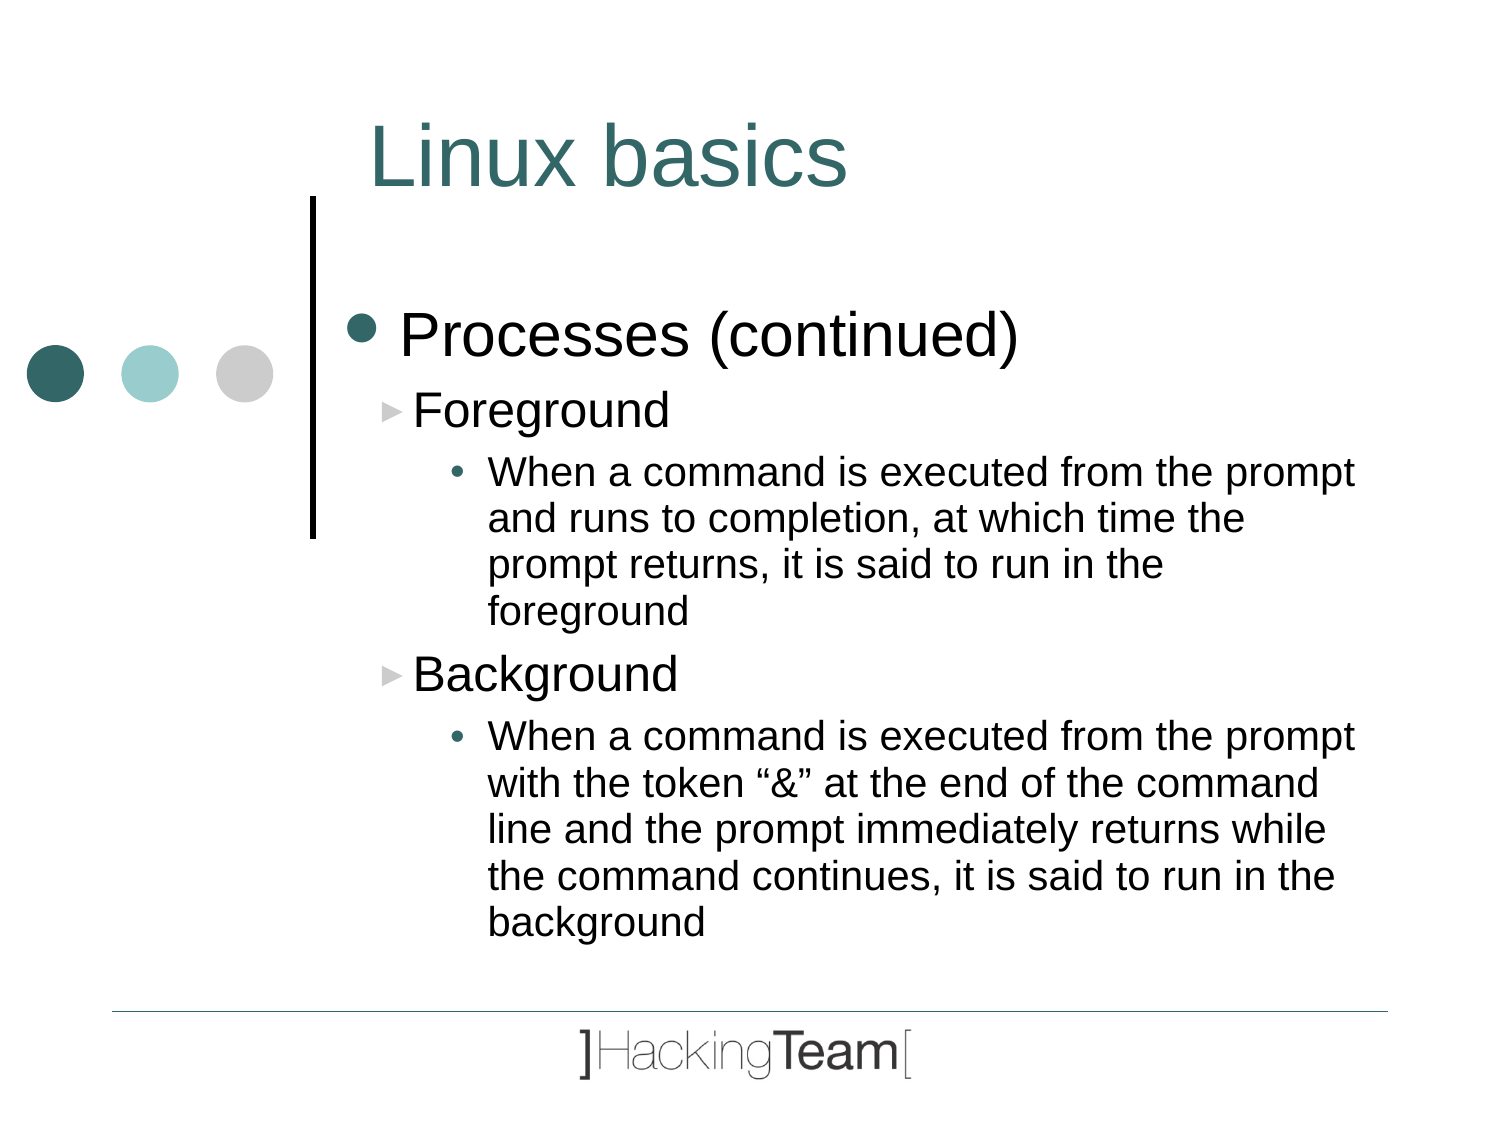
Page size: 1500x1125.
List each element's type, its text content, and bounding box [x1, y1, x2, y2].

picture [574, 1028, 916, 1084]
list Processes (continued) Foreground When a command is executed from the prompt and runs to completion, at which time the prompt returns, it is said to run in the foreground Background When a command is executed from the prompt with the token “&” at the end of the command line and the prompt immediately returns while the command continues, it is said to run in the background [225, 299, 1376, 1028]
title Linux basics [249, 38, 1401, 275]
